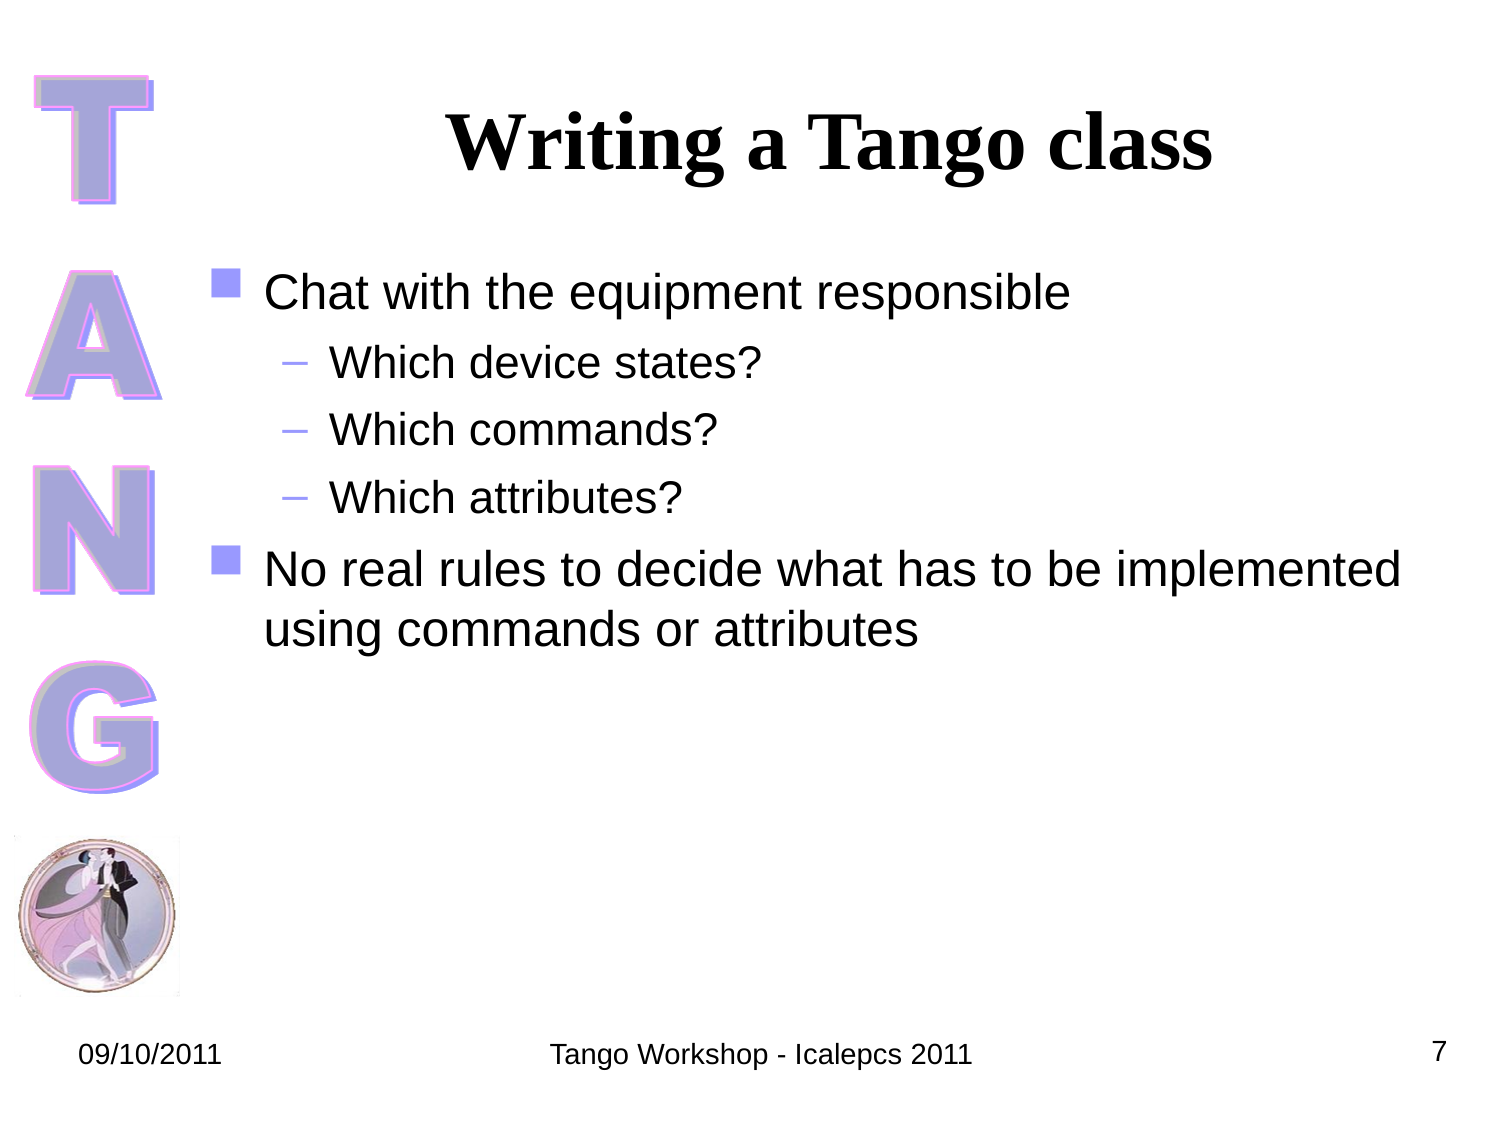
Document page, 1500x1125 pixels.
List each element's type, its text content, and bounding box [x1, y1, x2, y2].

title Writing a Tango class [192, 74, 1468, 199]
picture [13, 74, 184, 1001]
list Chat with the equipment responsible Which device states? Which commands? Which attributes? No real rules to decide what has to be implemented using commands or attributes [192, 252, 1468, 1001]
